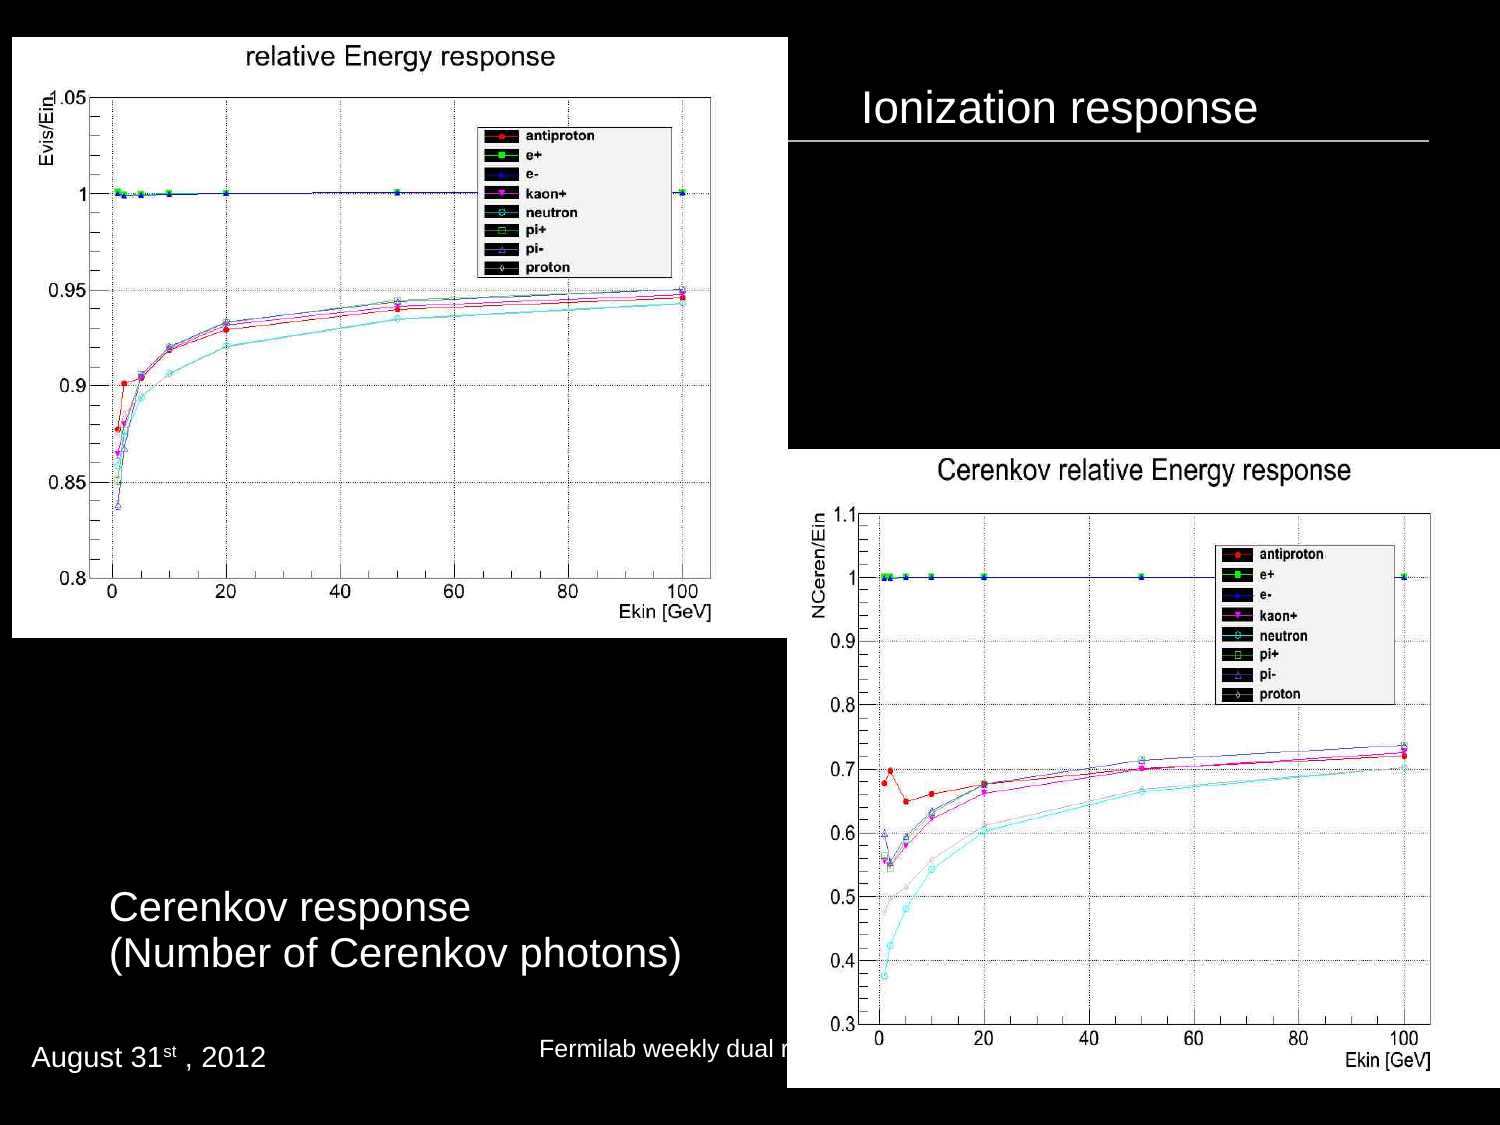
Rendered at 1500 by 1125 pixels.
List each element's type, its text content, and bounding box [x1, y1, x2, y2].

text_box Cerenkov response (Number of Cerenkov photons) [94, 876, 698, 984]
text_box Ionization response [846, 75, 1274, 142]
picture [12, 37, 1500, 1088]
